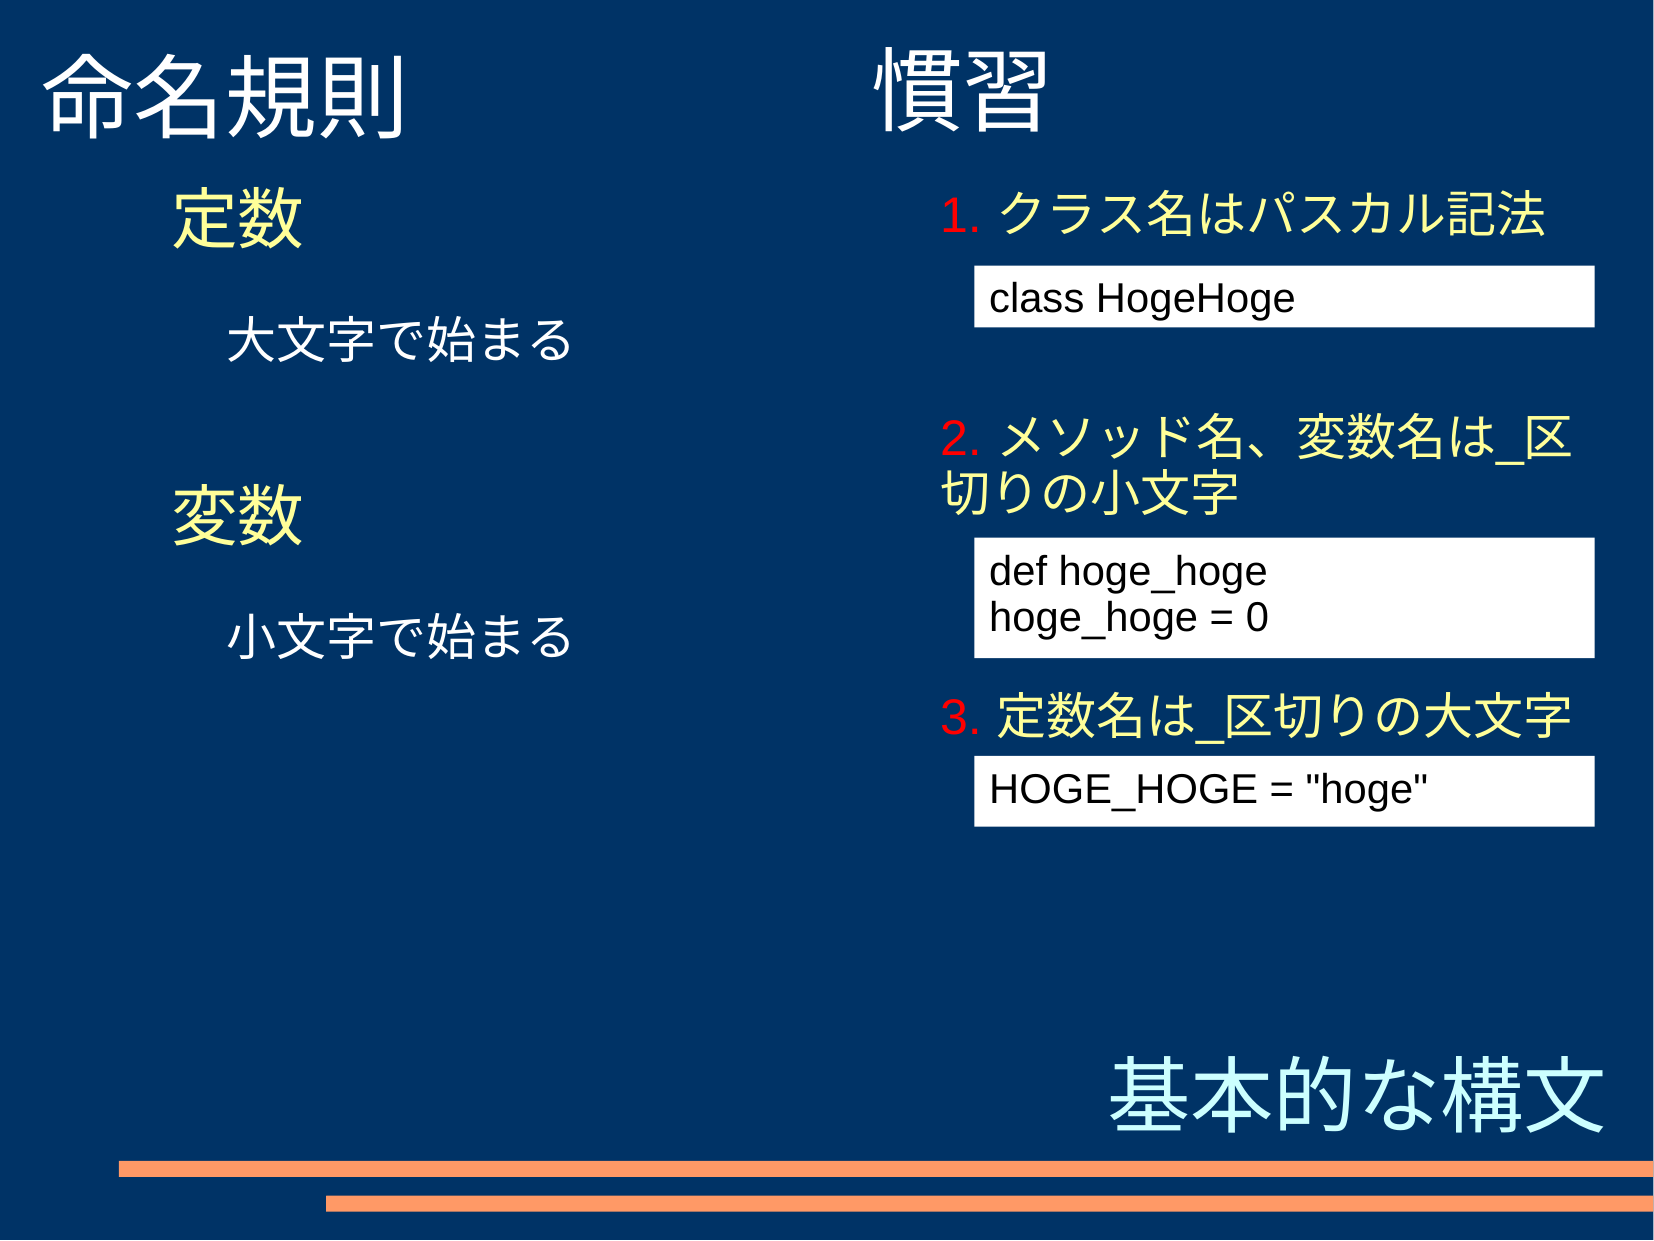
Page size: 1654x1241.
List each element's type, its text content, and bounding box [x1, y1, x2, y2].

text_box HOGE_HOGE = "hoge" [974, 755, 1595, 827]
text_box 命名規則 [27, 36, 856, 143]
text_box 1. クラス名はパスカル記法 2. メソッド名、変数名は_区切りの小文字 3. 定数名は_区切りの大文字 [925, 177, 1595, 860]
text_box class HogeHoge [974, 265, 1595, 328]
text_box 定数 大文字で始まる 変数 小文字で始まる [156, 171, 1004, 621]
text_box 慣習 [856, 29, 1109, 143]
text_box 基本的な構文 [1092, 1039, 1647, 1138]
text_box def hoge_hoge hoge_hoge = 0 [974, 537, 1595, 659]
